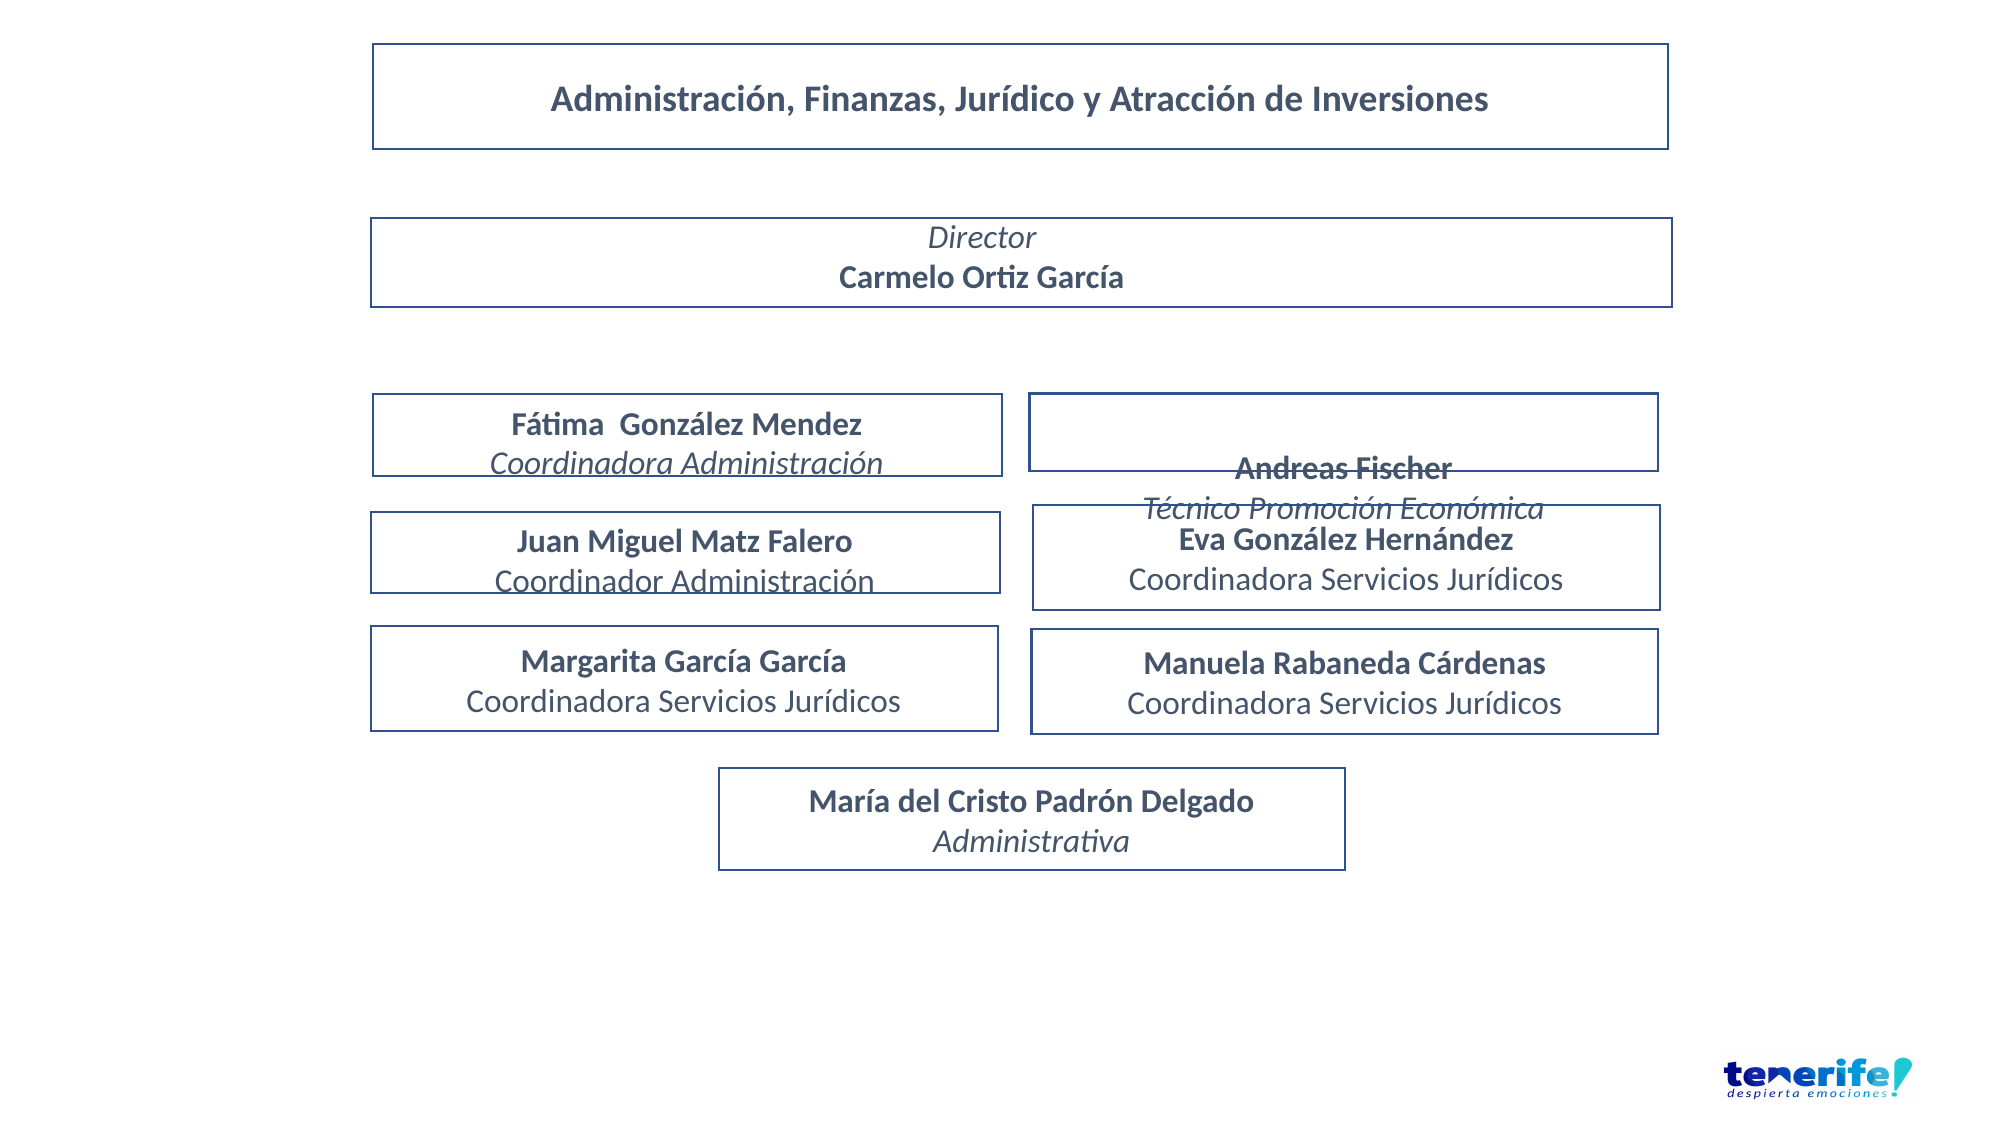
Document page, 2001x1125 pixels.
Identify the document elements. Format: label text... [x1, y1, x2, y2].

text_box Administración, Finanzas, Jurídico y Atracción de Inversiones [373, 44, 1668, 149]
text_box Fátima González Mendez Coordinadora Administración [373, 394, 1002, 476]
text_box Manuela Rabaneda Cárdenas Coordinadora Servicios Jurídicos [1032, 629, 1658, 734]
picture [1719, 1054, 1916, 1101]
text_box Eva González Hernández Coordinadora Servicios Jurídicos [1033, 505, 1660, 610]
text_box Juan Miguel Matz Falero Coordinador Administración [371, 512, 1000, 593]
text_box María del Cristo Padrón Delgado Administrativa [719, 768, 1345, 870]
text_box Director Carmelo Ortiz García [646, 207, 1319, 302]
text_box Andreas Fischer Técnico Promoción Económica [1030, 393, 1658, 471]
text_box Margarita García García Coordinadora Servicios Jurídicos [371, 626, 998, 731]
